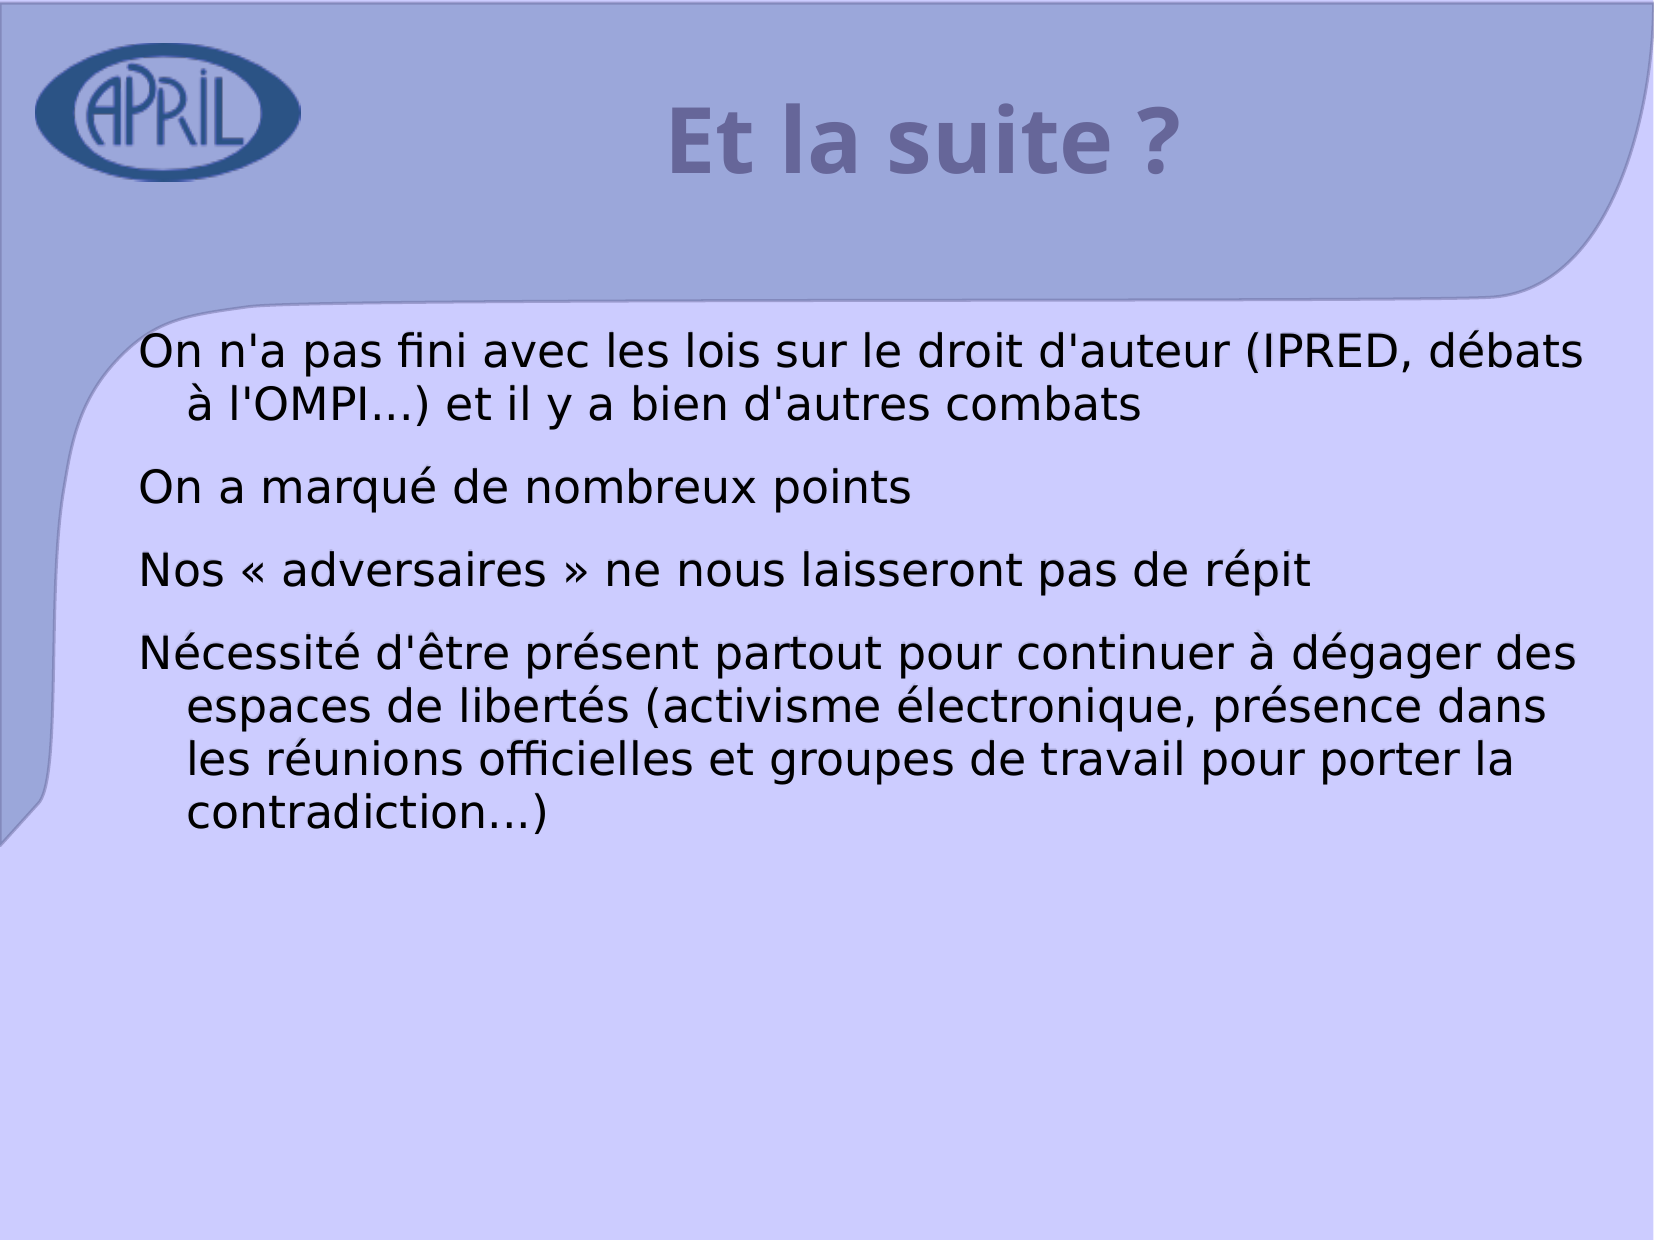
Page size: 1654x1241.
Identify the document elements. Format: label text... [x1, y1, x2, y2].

title Et la suite ? [313, 34, 1534, 242]
picture [35, 43, 301, 182]
list On n'a pas fini avec les lois sur le droit d'auteur (IPRED, débats à l'OMPI...) et il y a bien d'autres combats On a marqué de nombreux points Nos « adversaires » ne nous laisseront pas de répit Nécessité d'être présent partout pour continuer à dégager des espaces de libertés (activisme électronique, présence dans les réunions officielles et groupes de travail pour porter la contradiction...) [109, 324, 1623, 1192]
